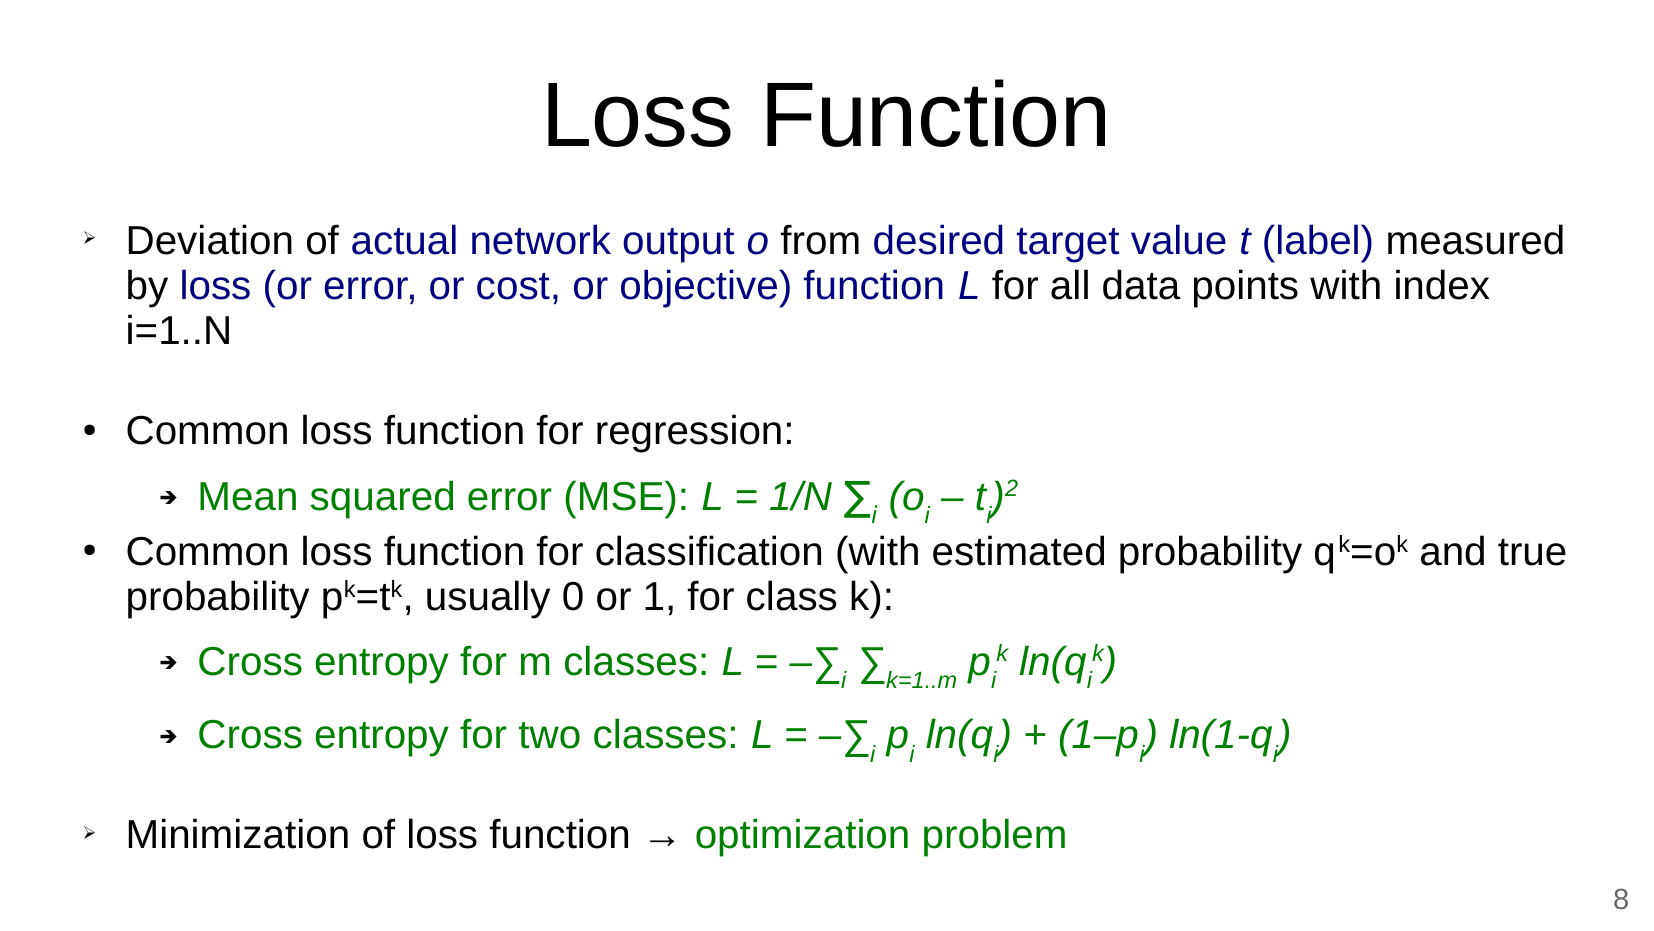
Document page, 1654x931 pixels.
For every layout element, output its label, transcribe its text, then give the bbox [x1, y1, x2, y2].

title Loss Function [82, 37, 1571, 193]
list Deviation of actual network output o from desired target value t (label) measured by loss (or error, or cost, or objective) function L for all data points with index i=1..N Common loss function for regression: Mean squared error (MSE): L = 1/N ∑i (oi – ti)2 Common loss function for classification (with estimated probability qk=ok and true probability pk=tk, usually 0 or 1, for class k): Cross entropy for m classes: L = –∑i ∑k=1..m pik ln(qik) Cross entropy for two classes: L = –∑i pi ln(qi) + (1–pi) ln(1-qi) Minimization of loss function → optimization problem [82, 217, 1576, 863]
